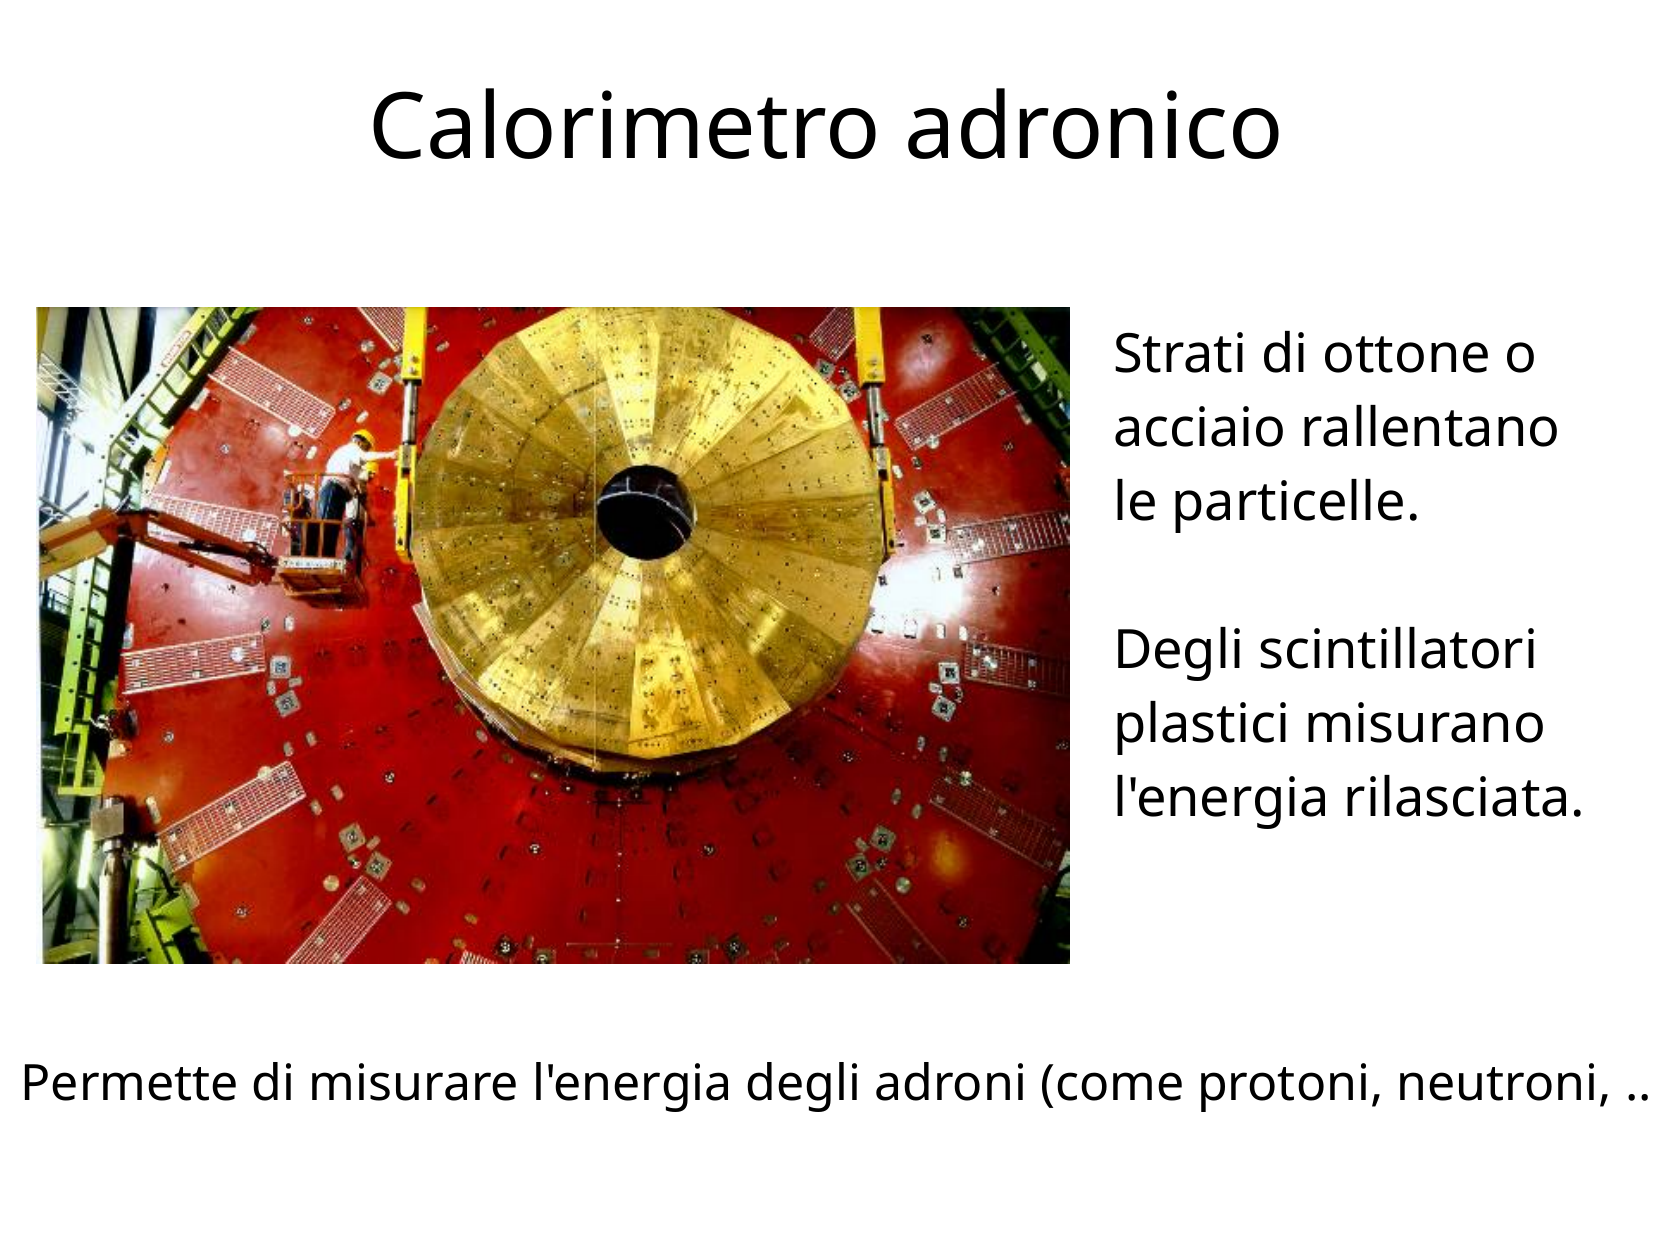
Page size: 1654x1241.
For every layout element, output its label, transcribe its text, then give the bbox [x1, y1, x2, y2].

text_box Permette di misurare l'energia degli adroni (come protoni, neutroni, ...) [5, 1039, 1648, 1111]
text_box Strati di ottone o acciaio rallentano le particelle. Degli scintillatori plastici misurano l'energia rilasciata. [1098, 307, 1630, 938]
picture [36, 307, 1070, 964]
title Calorimetro adronico [82, 19, 1571, 227]
